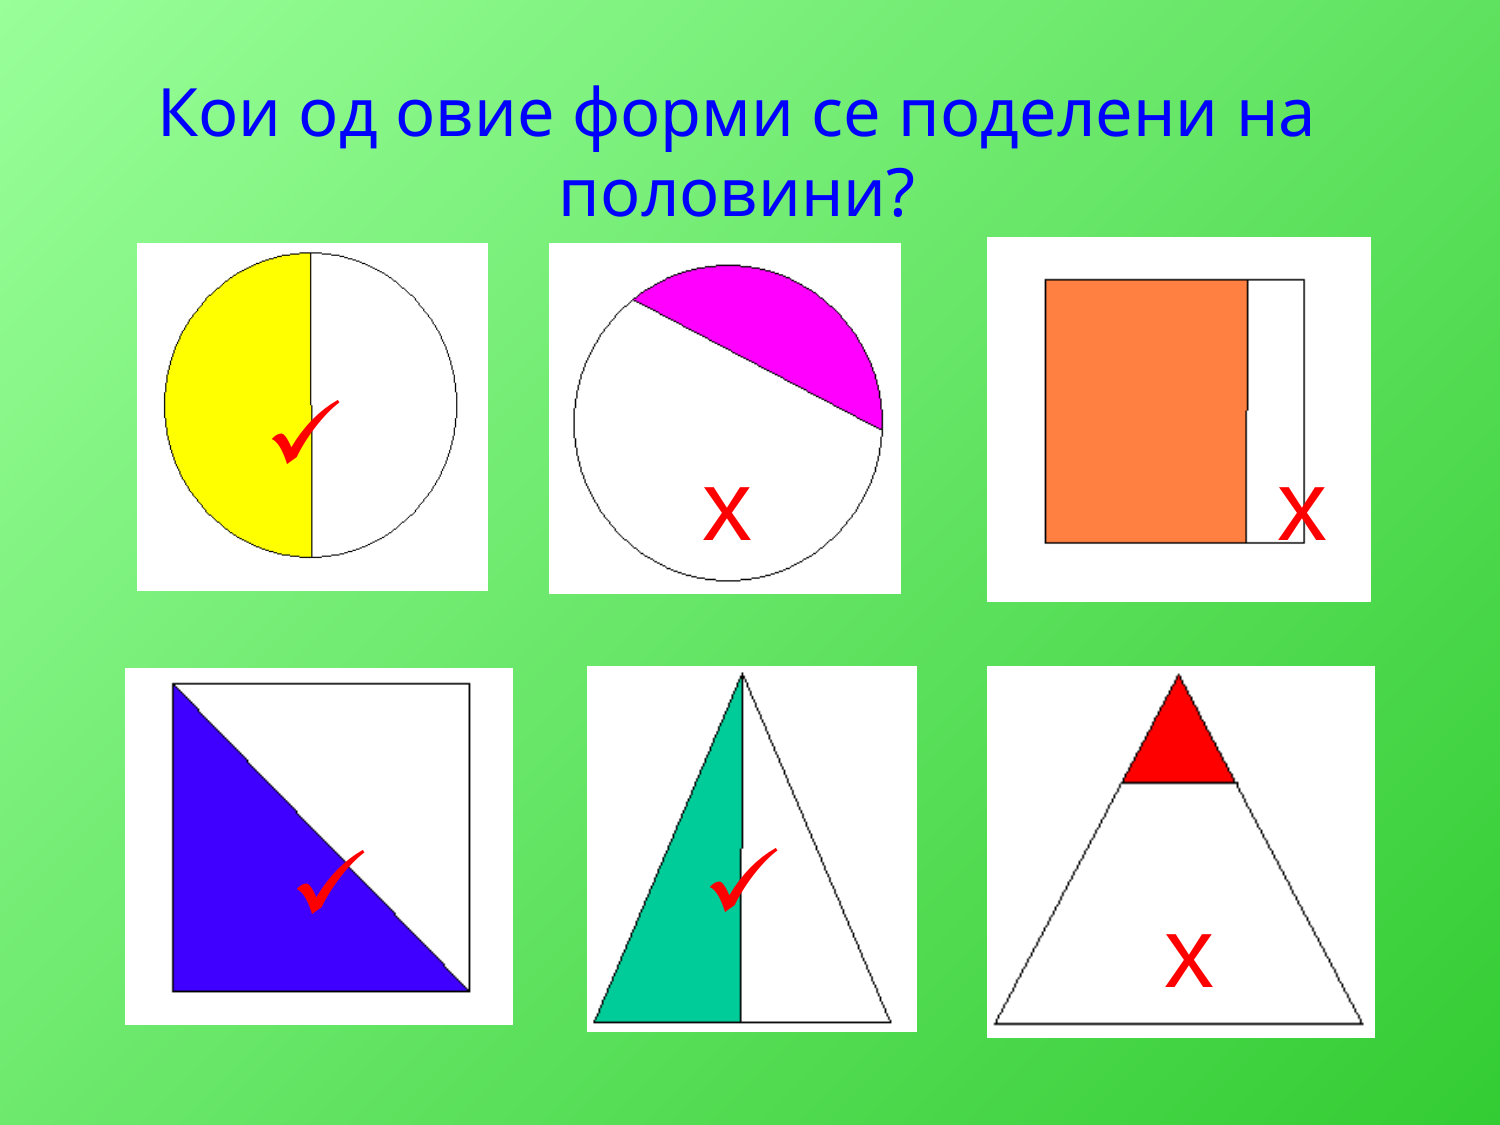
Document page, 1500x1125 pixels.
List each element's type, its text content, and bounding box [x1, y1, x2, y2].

chart [987, 666, 1375, 1038]
text_box Кои од овие форми се поделени на половини? [137, 62, 1338, 238]
chart [587, 666, 917, 1033]
chart [125, 668, 513, 1026]
chart [549, 243, 901, 594]
chart [137, 243, 488, 591]
chart [987, 237, 1371, 602]
